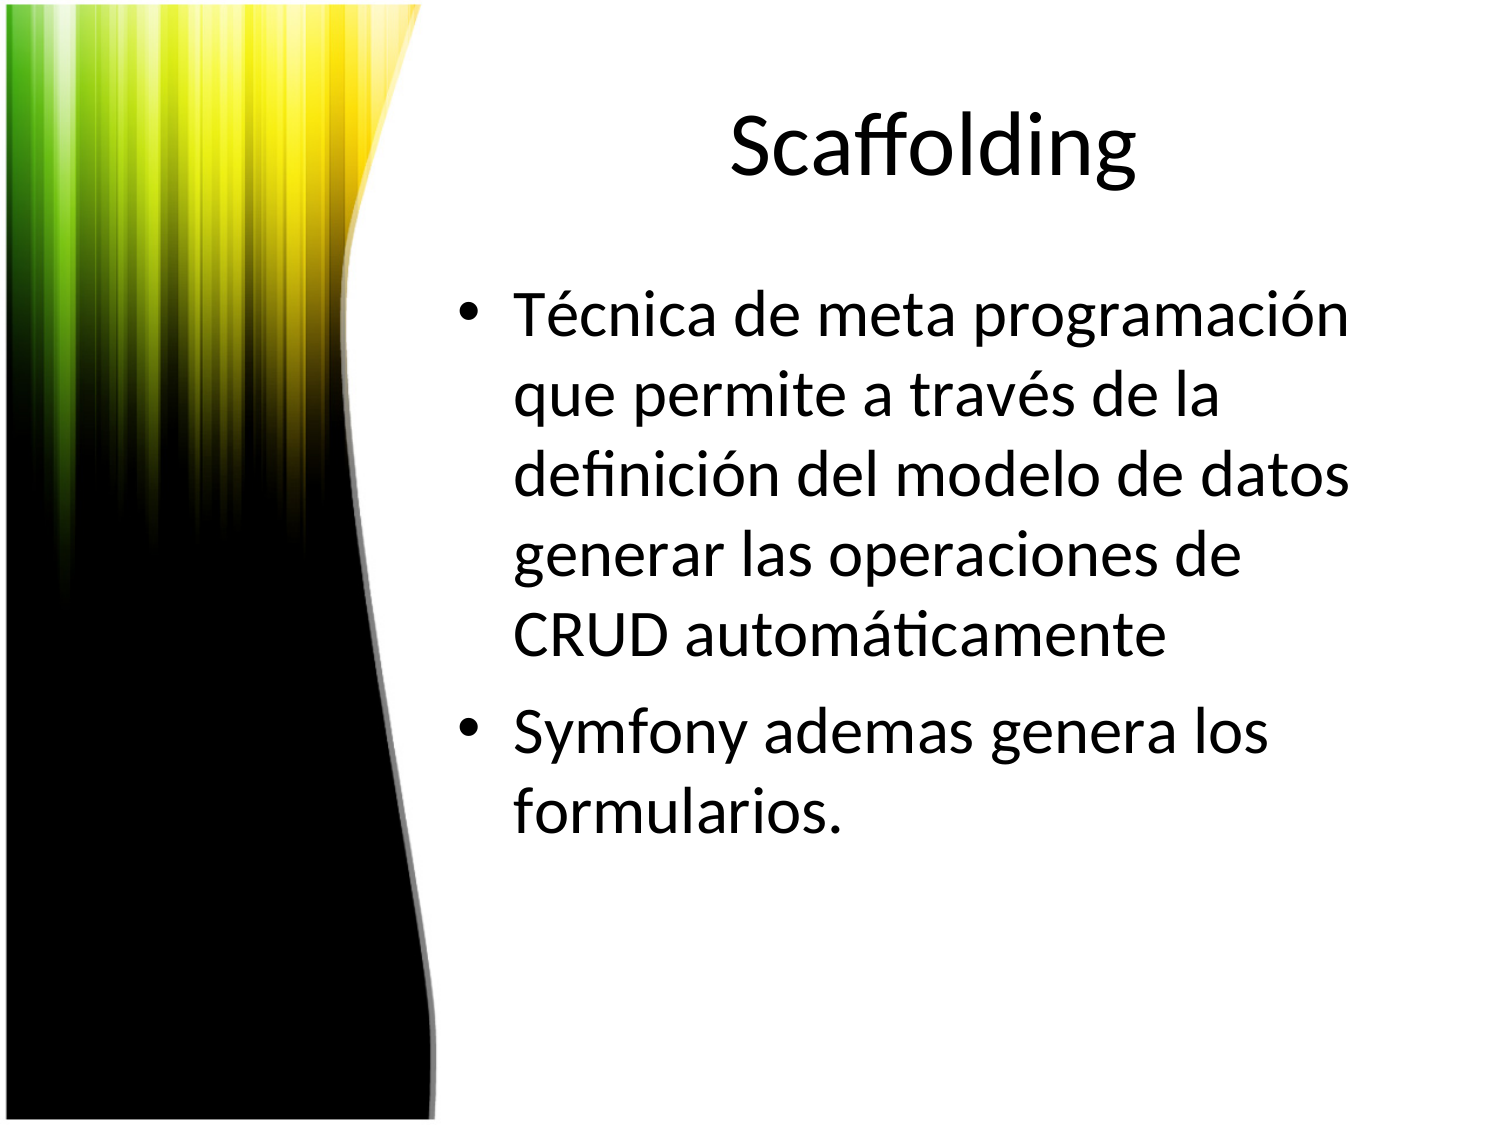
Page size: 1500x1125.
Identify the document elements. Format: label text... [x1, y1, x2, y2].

title Scaffolding [442, 20, 1426, 257]
picture [0, 0, 1500, 1125]
list Técnica de meta programación que permite a través de la definición del modelo de datos generar las operaciones de CRUD automáticamente Symfony ademas genera los formularios. [442, 262, 1426, 1006]
